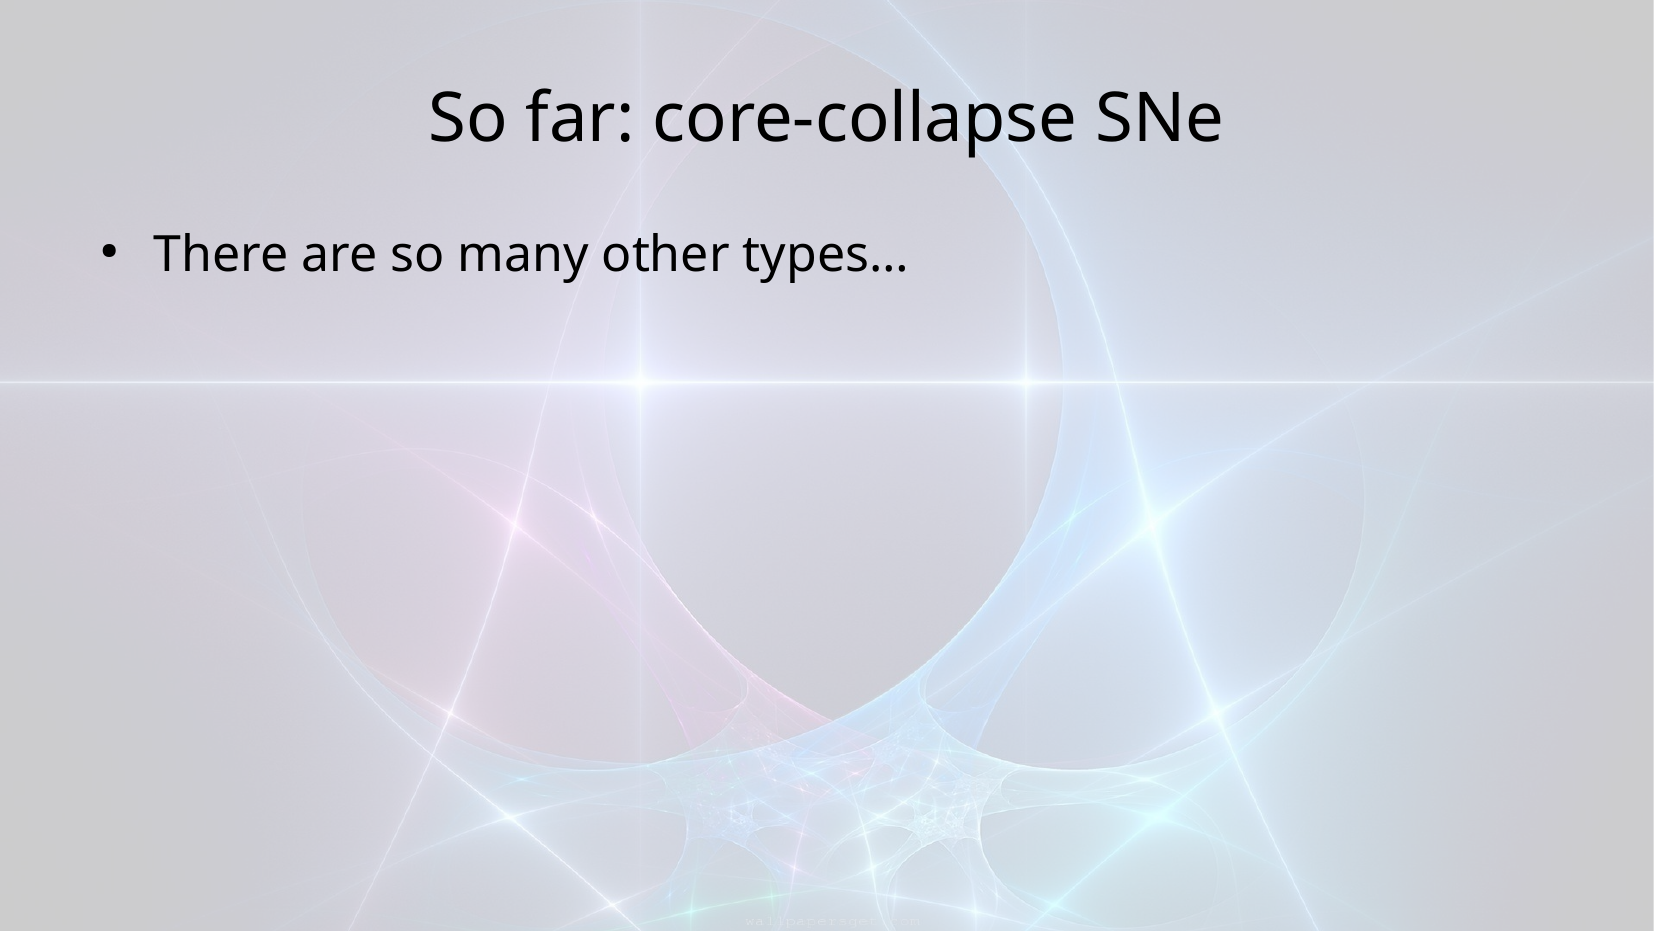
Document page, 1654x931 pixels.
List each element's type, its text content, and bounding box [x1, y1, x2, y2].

list There are so many other types… [82, 217, 1571, 758]
picture [0, 0, 1654, 931]
title So far: core-collapse SNe [82, 37, 1571, 193]
